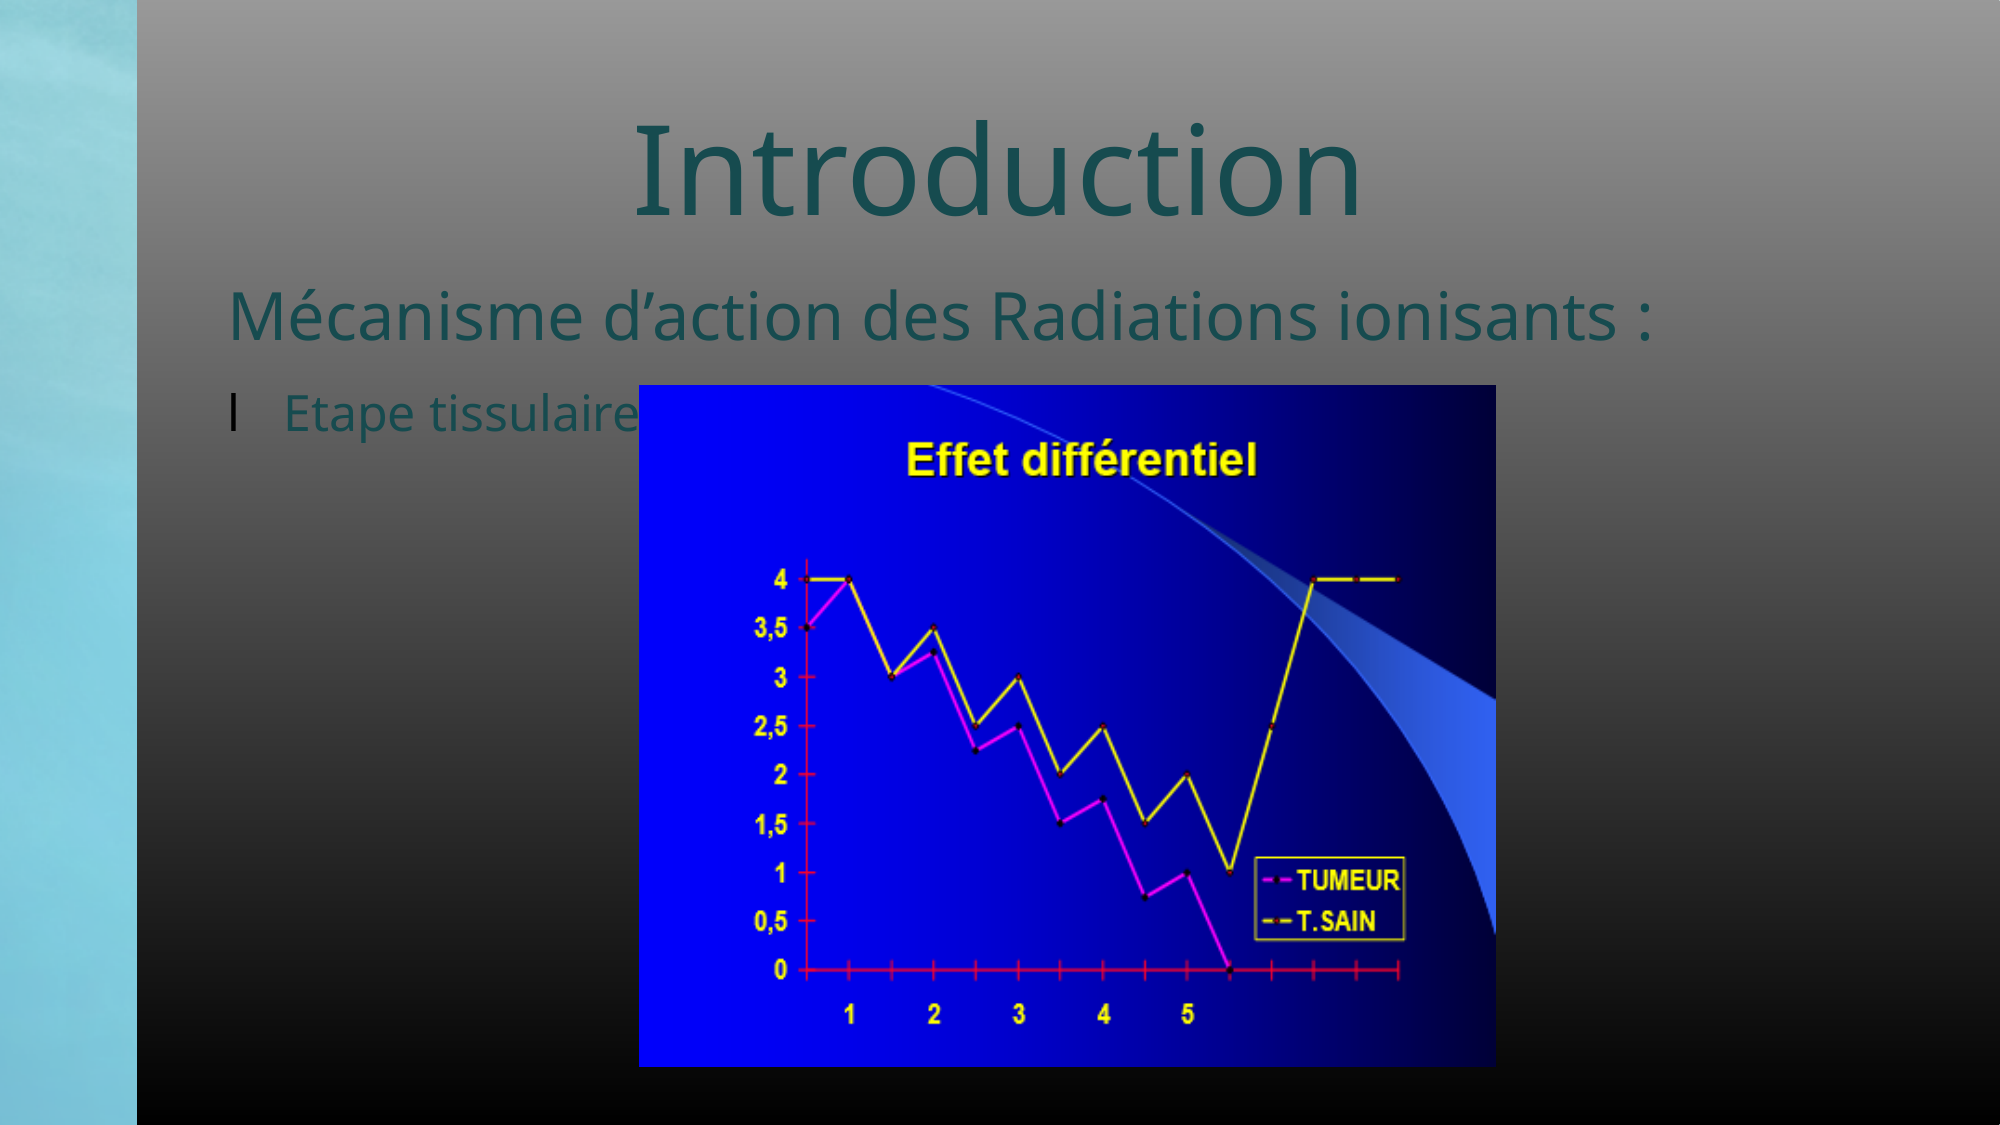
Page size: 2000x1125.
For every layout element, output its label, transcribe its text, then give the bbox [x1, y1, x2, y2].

title Introduction [212, 62, 1788, 250]
picture [639, 385, 1496, 1068]
list Mécanisme d’action des Radiations ionisants : Etape tissulaire [212, 275, 1886, 1013]
